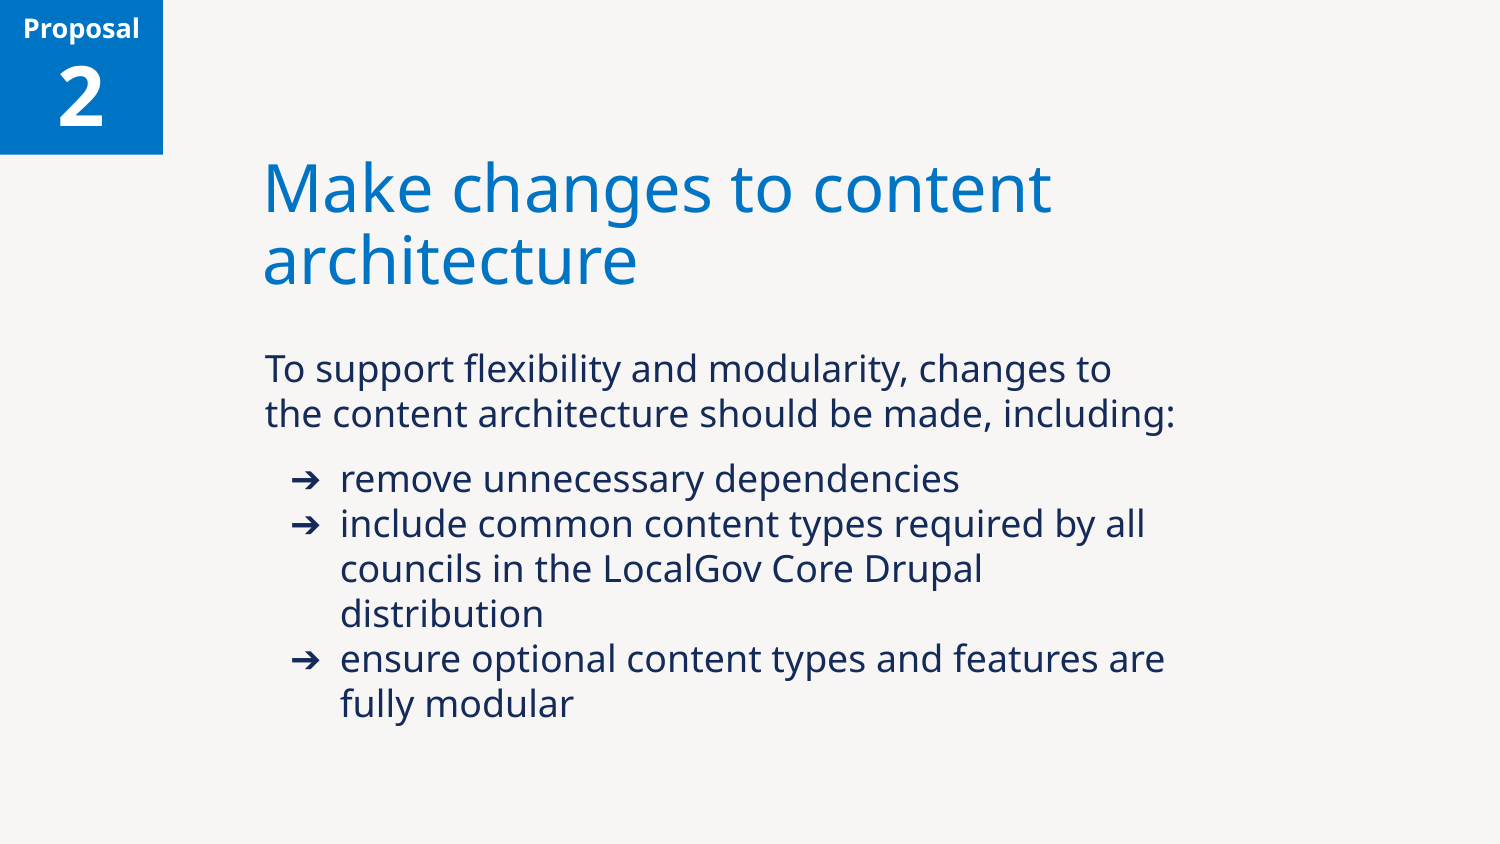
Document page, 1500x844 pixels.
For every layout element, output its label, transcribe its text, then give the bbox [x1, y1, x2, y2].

subtitle To support flexibility and modularity, changes to the content architecture should be made, including: remove unnecessary dependencies include common content types required by all councils in the LocalGov Core Drupal distribution ensure optional content types and features are fully modular [264, 344, 1178, 766]
title Make changes to content architecture [262, 154, 1332, 321]
text_box Proposal 2 [0, 0, 163, 155]
